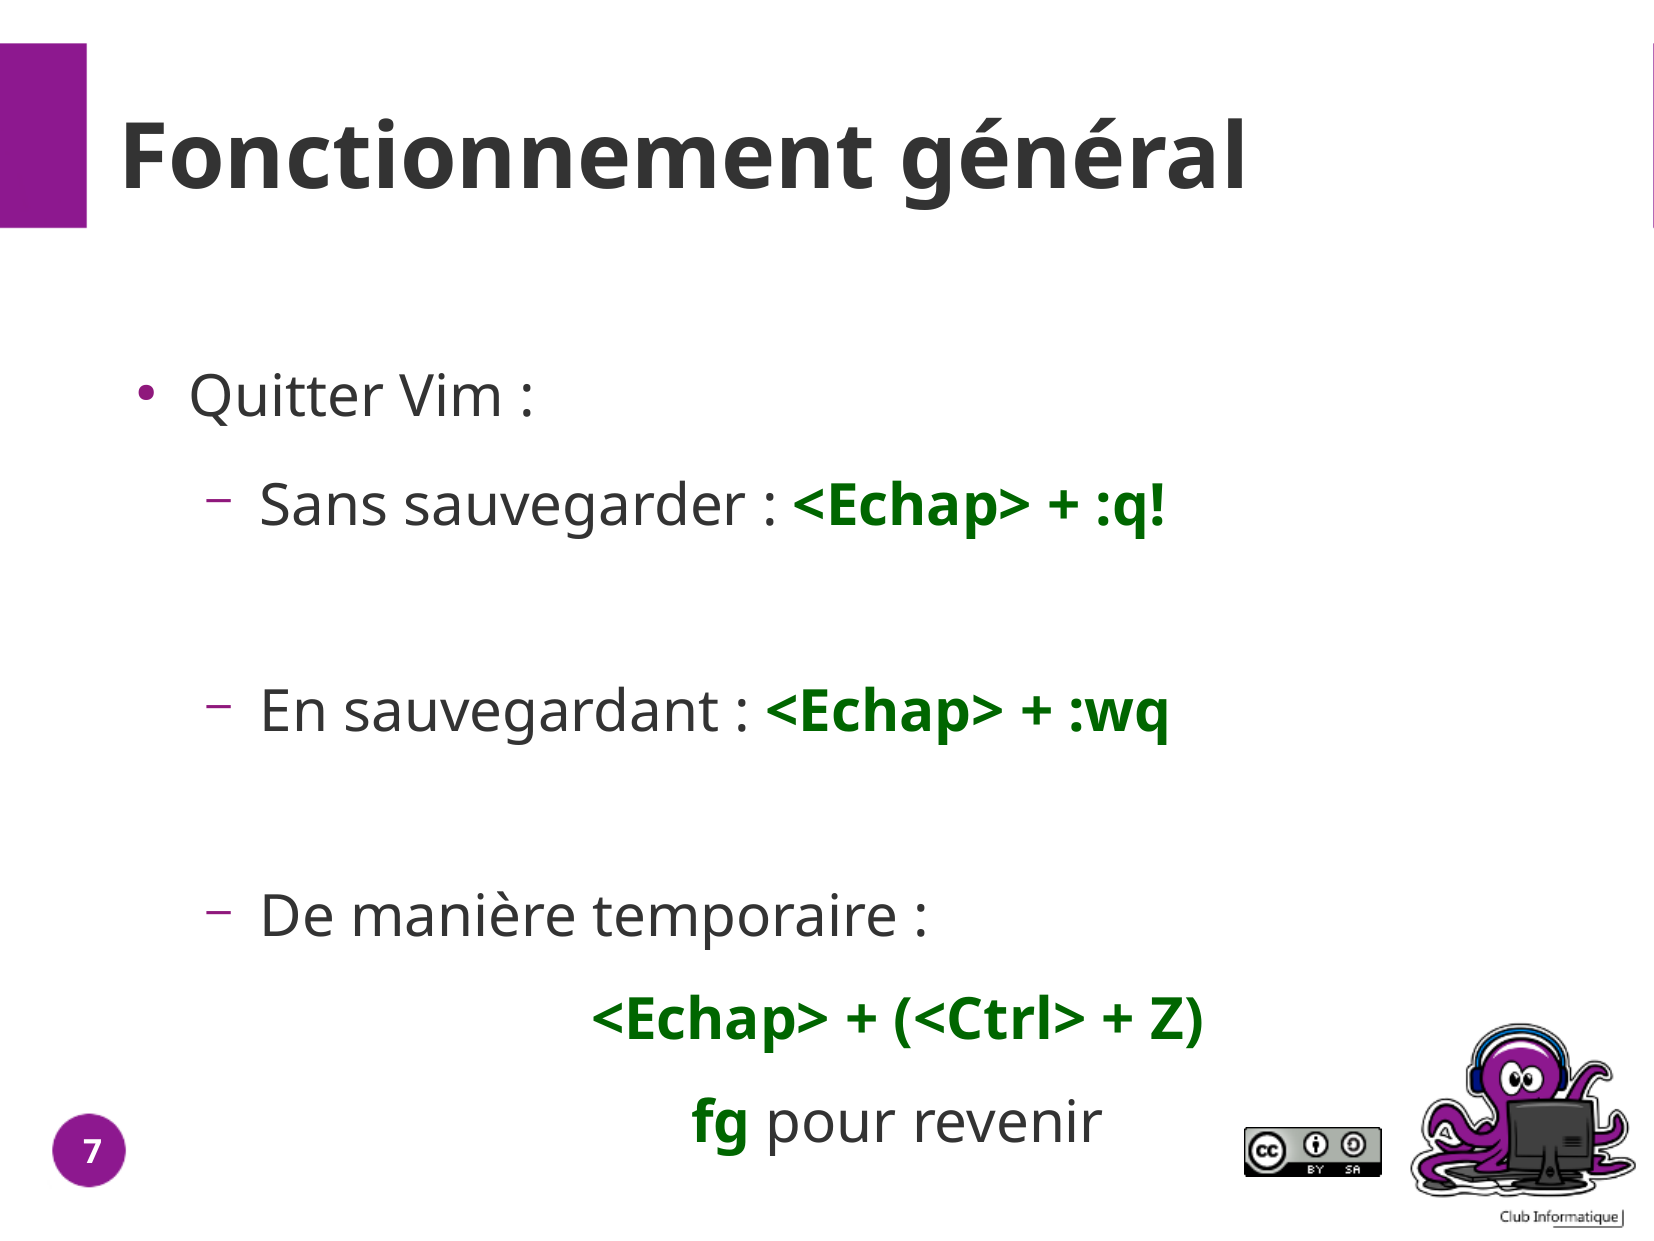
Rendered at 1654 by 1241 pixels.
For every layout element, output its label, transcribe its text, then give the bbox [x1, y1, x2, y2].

title Fonctionnement général [118, 49, 1571, 257]
picture [0, 0, 1654, 1241]
list Quitter Vim : Sans sauvegarder : <Echap> + :q! En sauvegardant : <Echap> + :wq De manière temporaire : <Echap> + (<Ctrl> + Z) fg pour revenir [118, 354, 1536, 1074]
